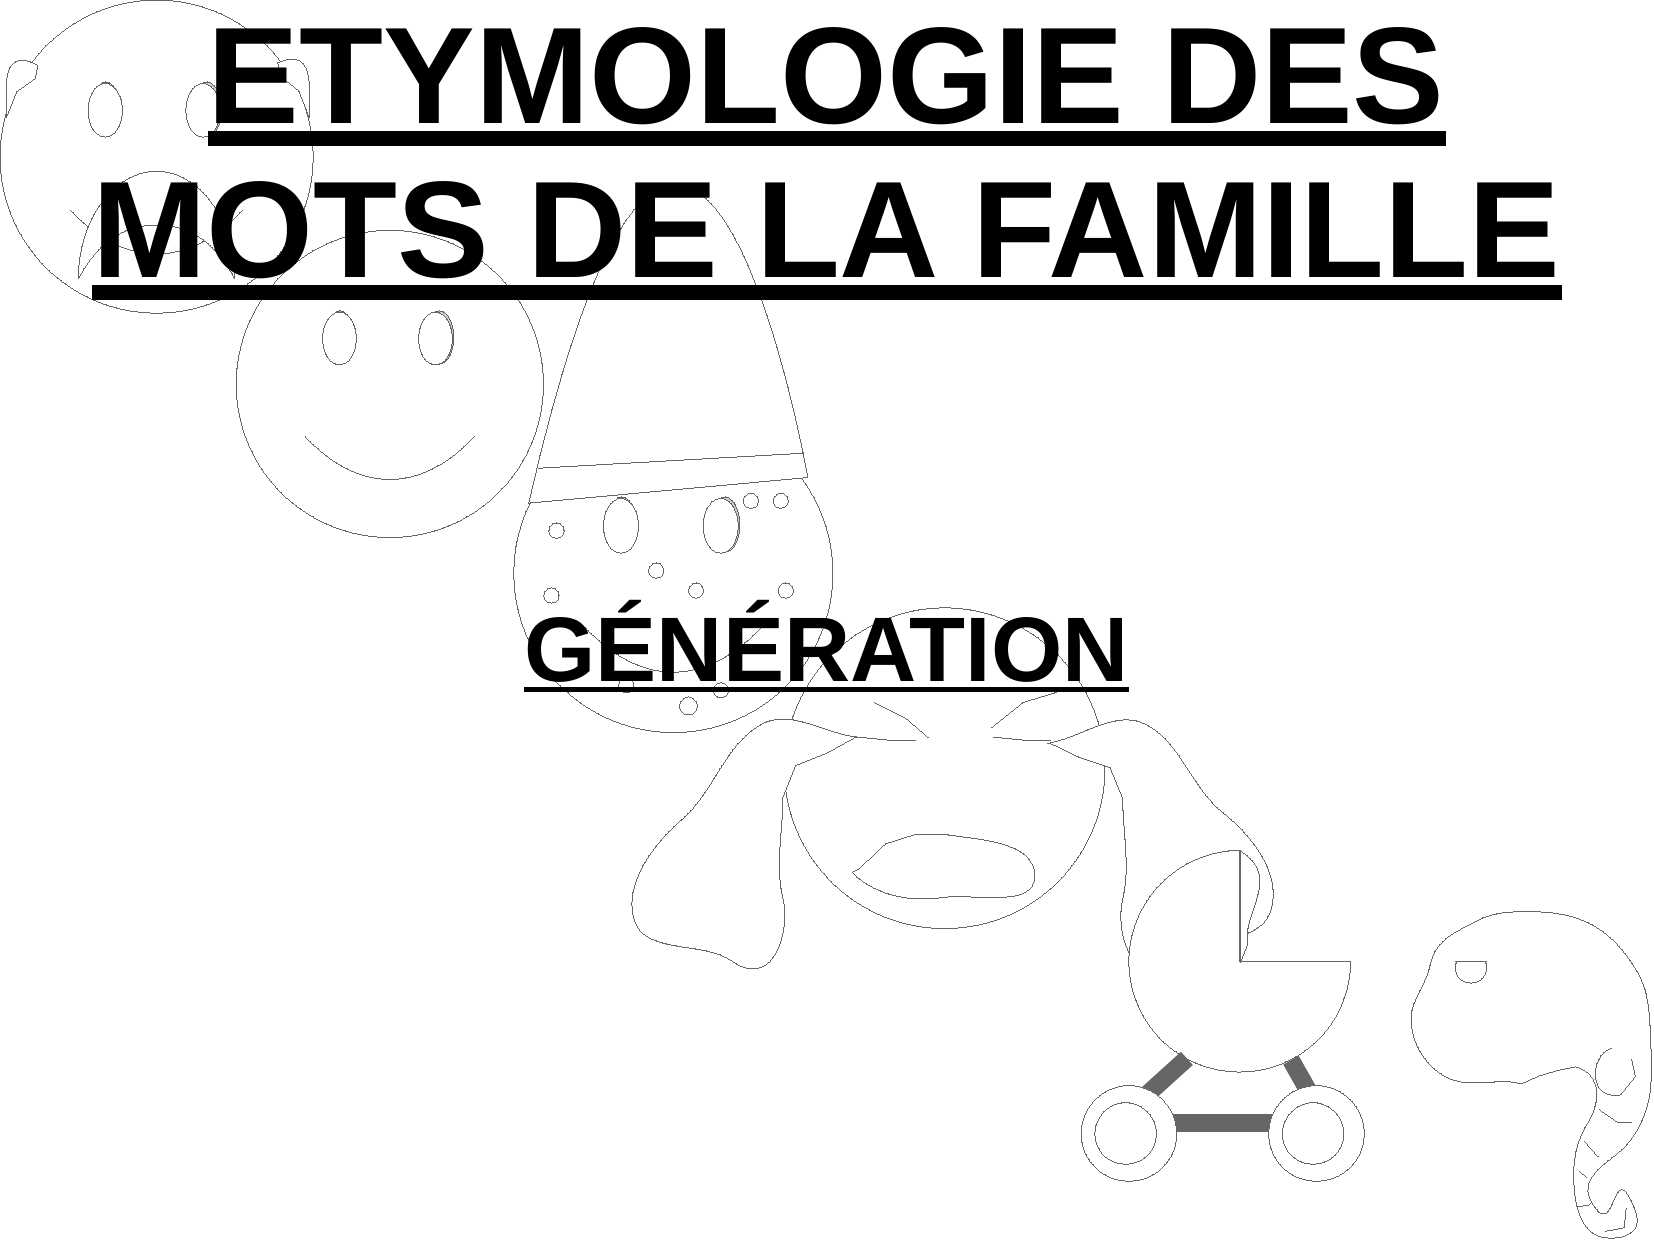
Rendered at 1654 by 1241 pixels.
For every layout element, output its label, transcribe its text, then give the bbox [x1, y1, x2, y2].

text_box [1081, 1085, 1177, 1182]
text_box [0, 18, 82, 295]
text_box [1140, 1010, 1340, 1073]
text_box GÉNÉRATION [82, 290, 1571, 1010]
title ETYMOLOGIE DES MOTS DE LA FAMILLE [82, 0, 1571, 290]
text_box [1268, 1085, 1365, 1182]
text_box [1411, 916, 1652, 1239]
